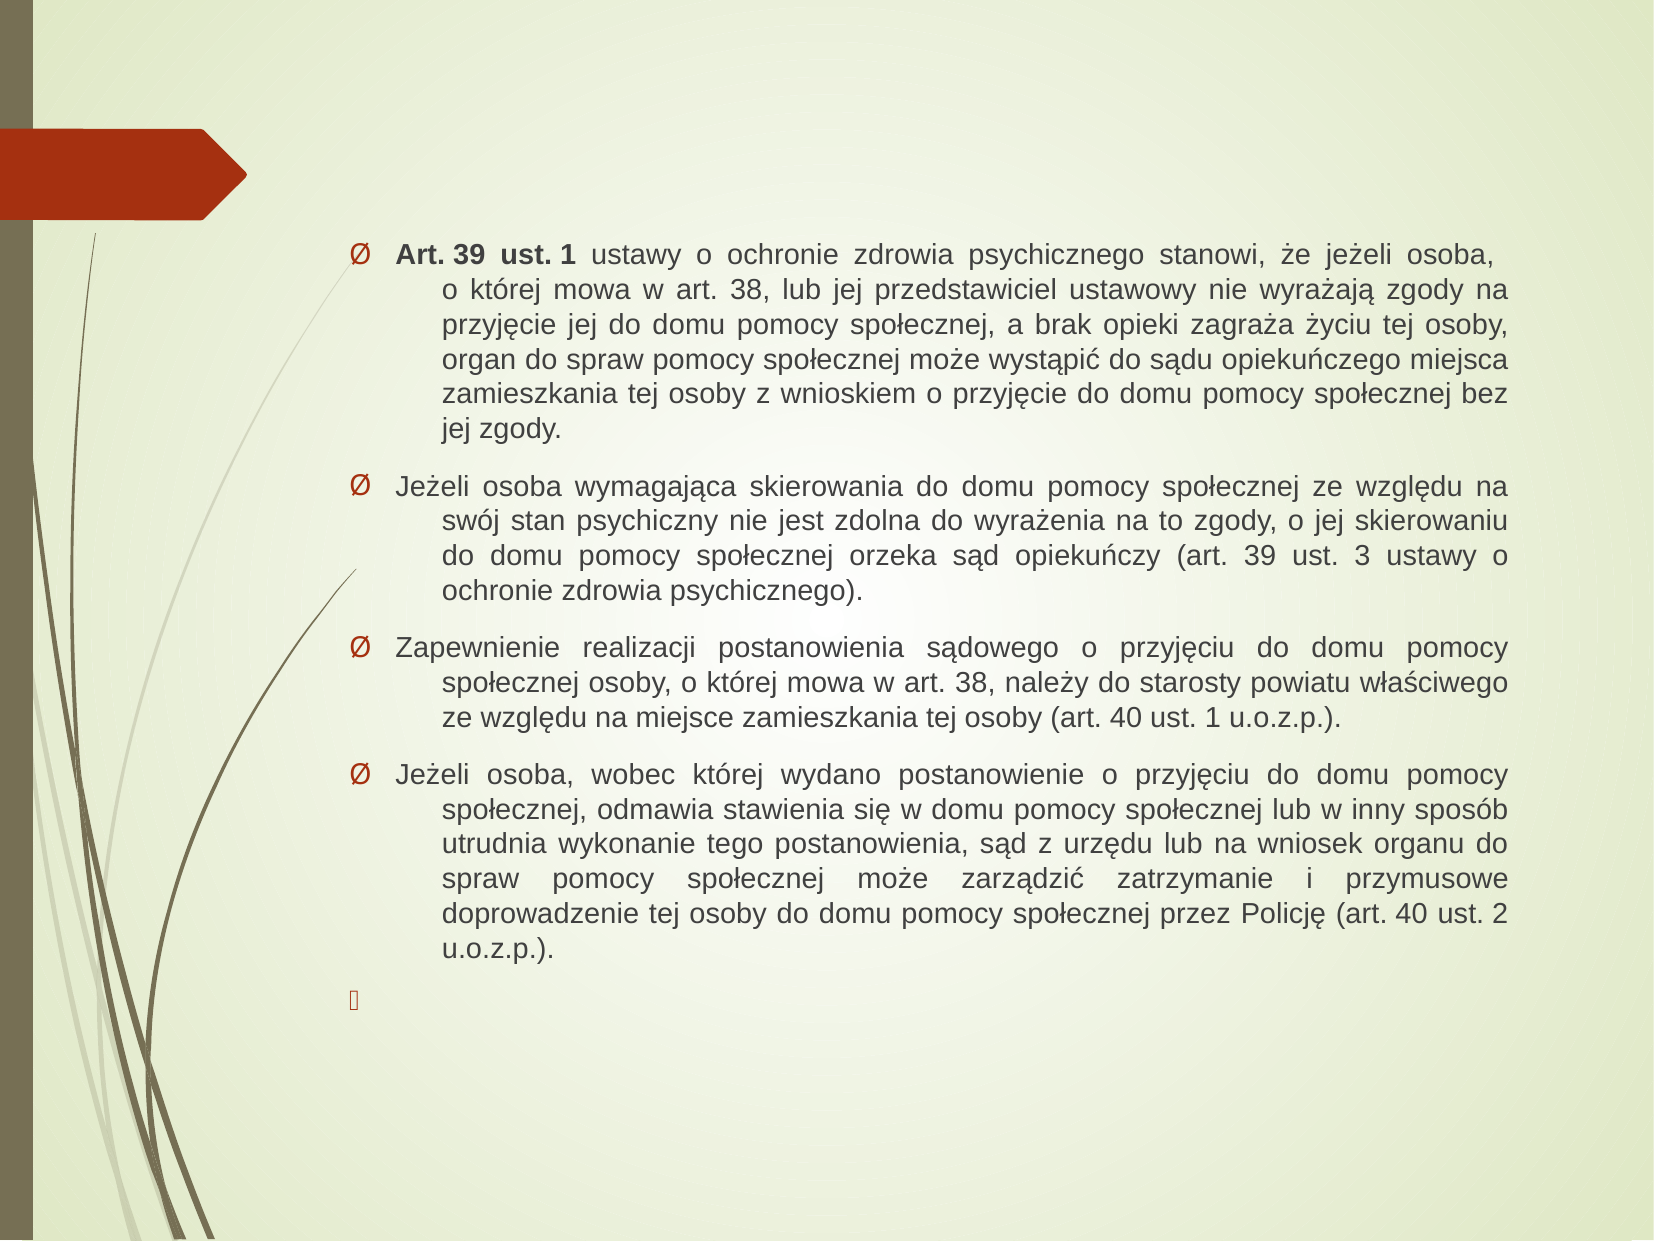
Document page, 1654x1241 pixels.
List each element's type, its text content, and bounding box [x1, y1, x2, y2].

list Art. 39 ust. 1 ustawy o ochronie zdrowia psychicznego stanowi, że jeżeli osoba, o której mowa w art. 38, lub jej przedstawiciel ustawowy nie wyrażają zgody na przyjęcie jej do domu pomocy społecznej, a brak opieki zagraża życiu tej osoby, organ do spraw pomocy społecznej może wystąpić do sądu opiekuńczego miejsca zamieszkania tej osoby z wnioskiem o przyjęcie do domu pomocy społecznej bez jej zgody. Jeżeli osoba wymagająca skierowania do domu pomocy społecznej ze względu na swój stan psychiczny nie jest zdolna do wyrażenia na to zgody, o jej skierowaniu do domu pomocy społecznej orzeka sąd opiekuńczy (art. 39 ust. 3 ustawy o ochronie zdrowia psychicznego). Zapewnienie realizacji postanowienia sądowego o przyjęciu do domu pomocy społecznej osoby, o której mowa w art. 38, należy do starosty powiatu właściwego ze względu na miejsce zamieszkania tej osoby (art. 40 ust. 1 u.o.z.p.). Jeżeli osoba, wobec której wydano postanowienie o przyjęciu do domu pomocy społecznej, odmawia stawienia się w domu pomocy społecznej lub w inny sposób utrudnia wykonanie tego postanowienia, sąd z urzędu lub na wniosek organu do spraw pomocy społecznej może zarządzić zatrzymanie i przymusowe doprowadzenie tej osoby do domu pomocy społecznej przez Policję (art. 40 ust. 2 u.o.z.p.). [334, 228, 1527, 974]
